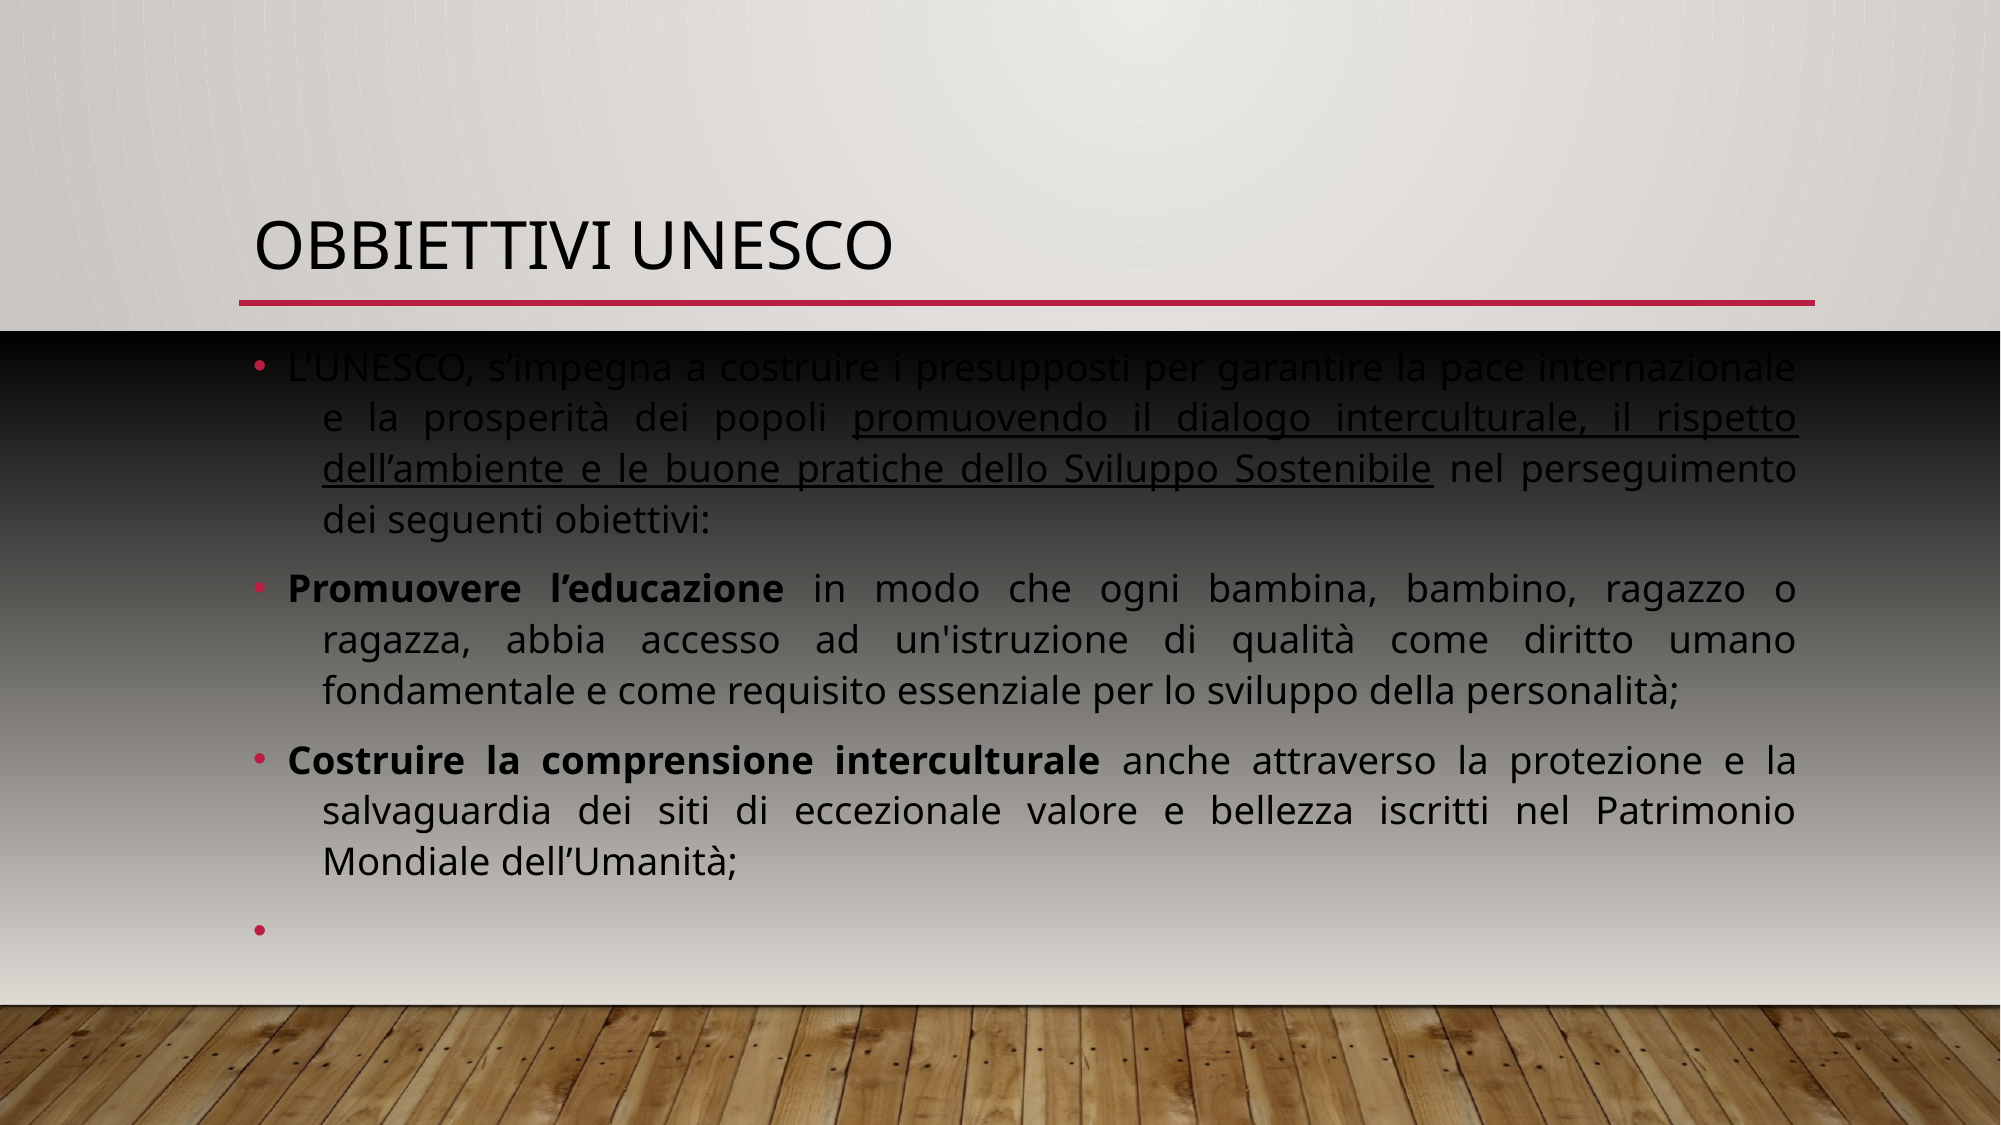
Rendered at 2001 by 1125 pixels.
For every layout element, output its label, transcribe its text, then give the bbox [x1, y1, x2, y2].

list L'UNESCO, s’impegna a costruire i presupposti per garantire la pace internazionale e la prosperità dei popoli promuovendo il dialogo interculturale, il rispetto dell’ambiente e le buone pratiche dello Sviluppo Sostenibile nel perseguimento dei seguenti obiettivi: Promuovere l’educazione in modo che ogni bambina, bambino, ragazzo o ragazza, abbia accesso ad un'istruzione di qualità come diritto umano fondamentale e come requisito essenziale per lo sviluppo della personalità; Costruire la comprensione interculturale anche attraverso la protezione e la salvaguardia dei siti di eccezionale valore e bellezza iscritti nel Patrimonio Mondiale dell’Umanità; [238, 330, 1814, 897]
title Obbiettivi unesco [238, 131, 1814, 305]
